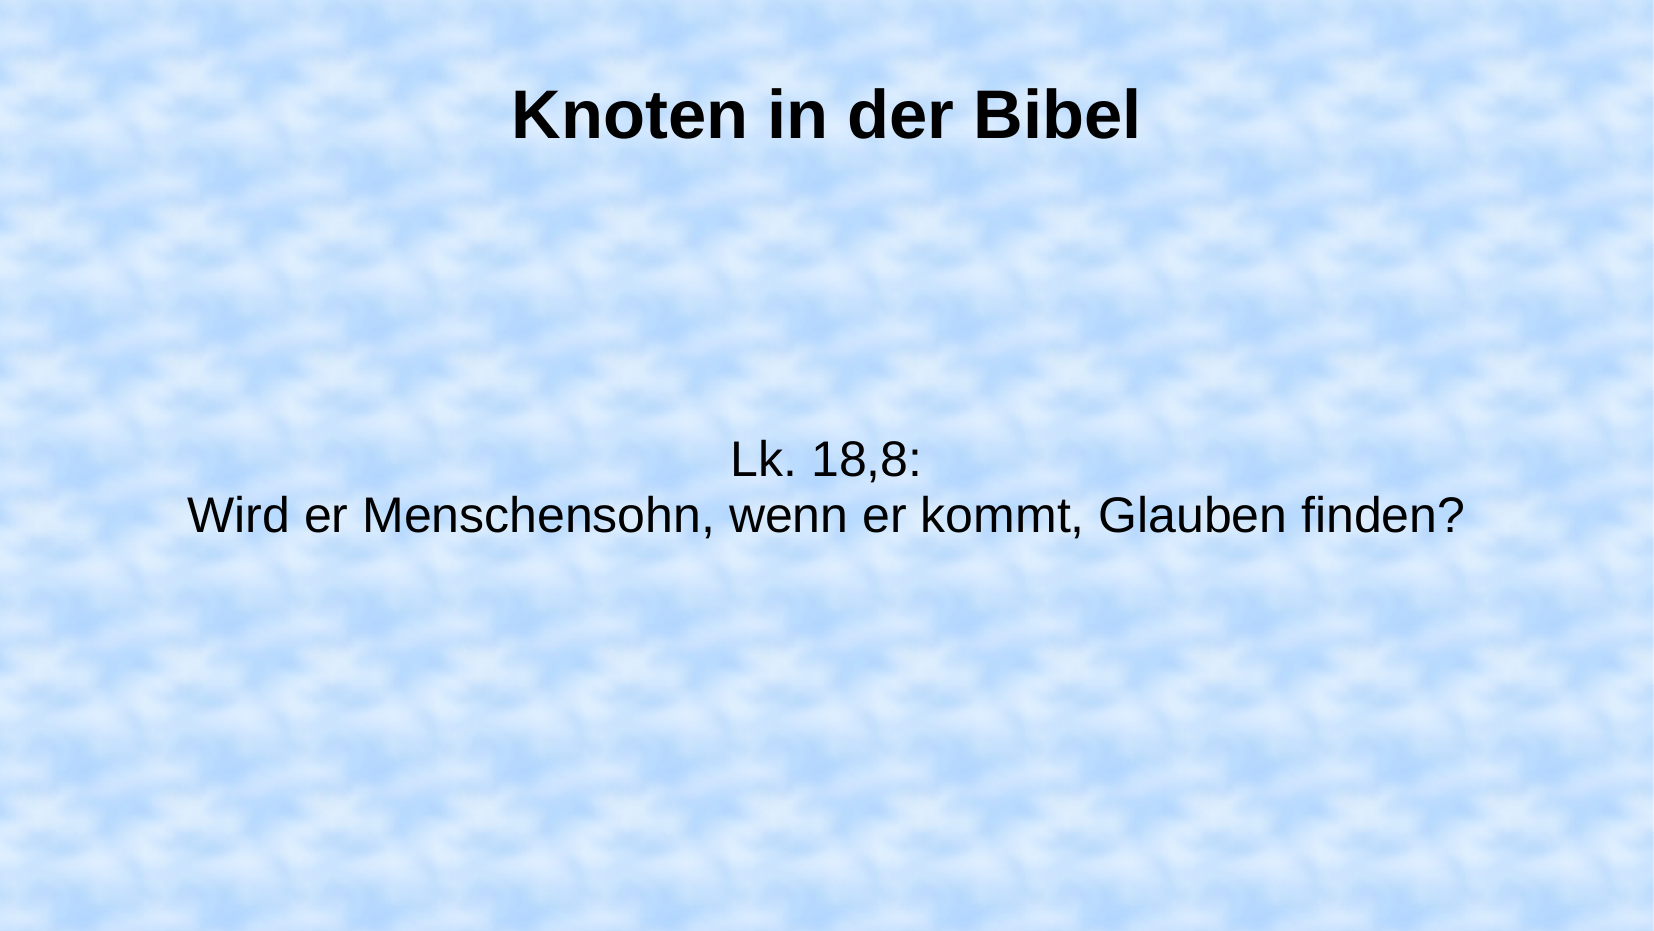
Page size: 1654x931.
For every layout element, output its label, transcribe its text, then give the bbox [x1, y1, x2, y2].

picture [0, 0, 1654, 931]
title Knoten in der Bibel [82, 37, 1571, 193]
subtitle Lk. 18,8: Wird er Menschensohn, wenn er kommt, Glauben finden? [82, 217, 1571, 758]
